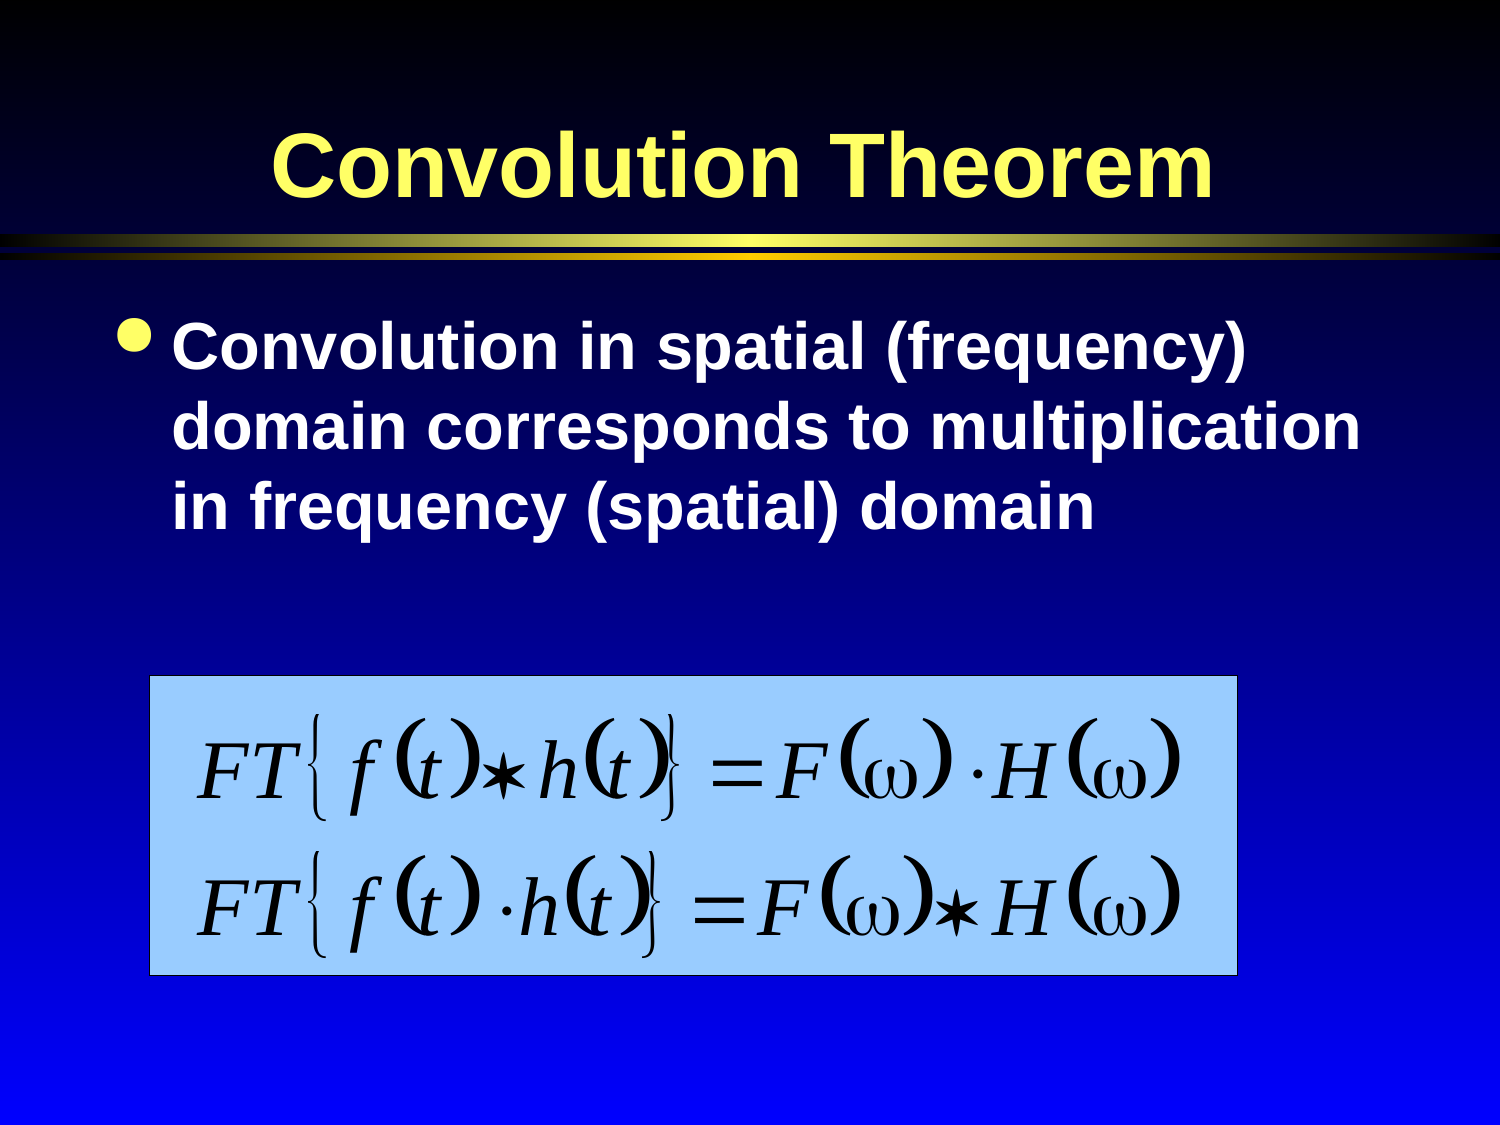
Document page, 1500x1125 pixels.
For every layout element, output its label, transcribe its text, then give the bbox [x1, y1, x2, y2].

text_box Convolution in spatial (frequency) domain corresponds to multiplication in frequency (spatial) domain [100, 295, 1396, 563]
title Convolution Theorem [99, 37, 1388, 225]
chart [182, 851, 1187, 970]
text_box [149, 675, 1238, 976]
chart [182, 714, 1187, 833]
